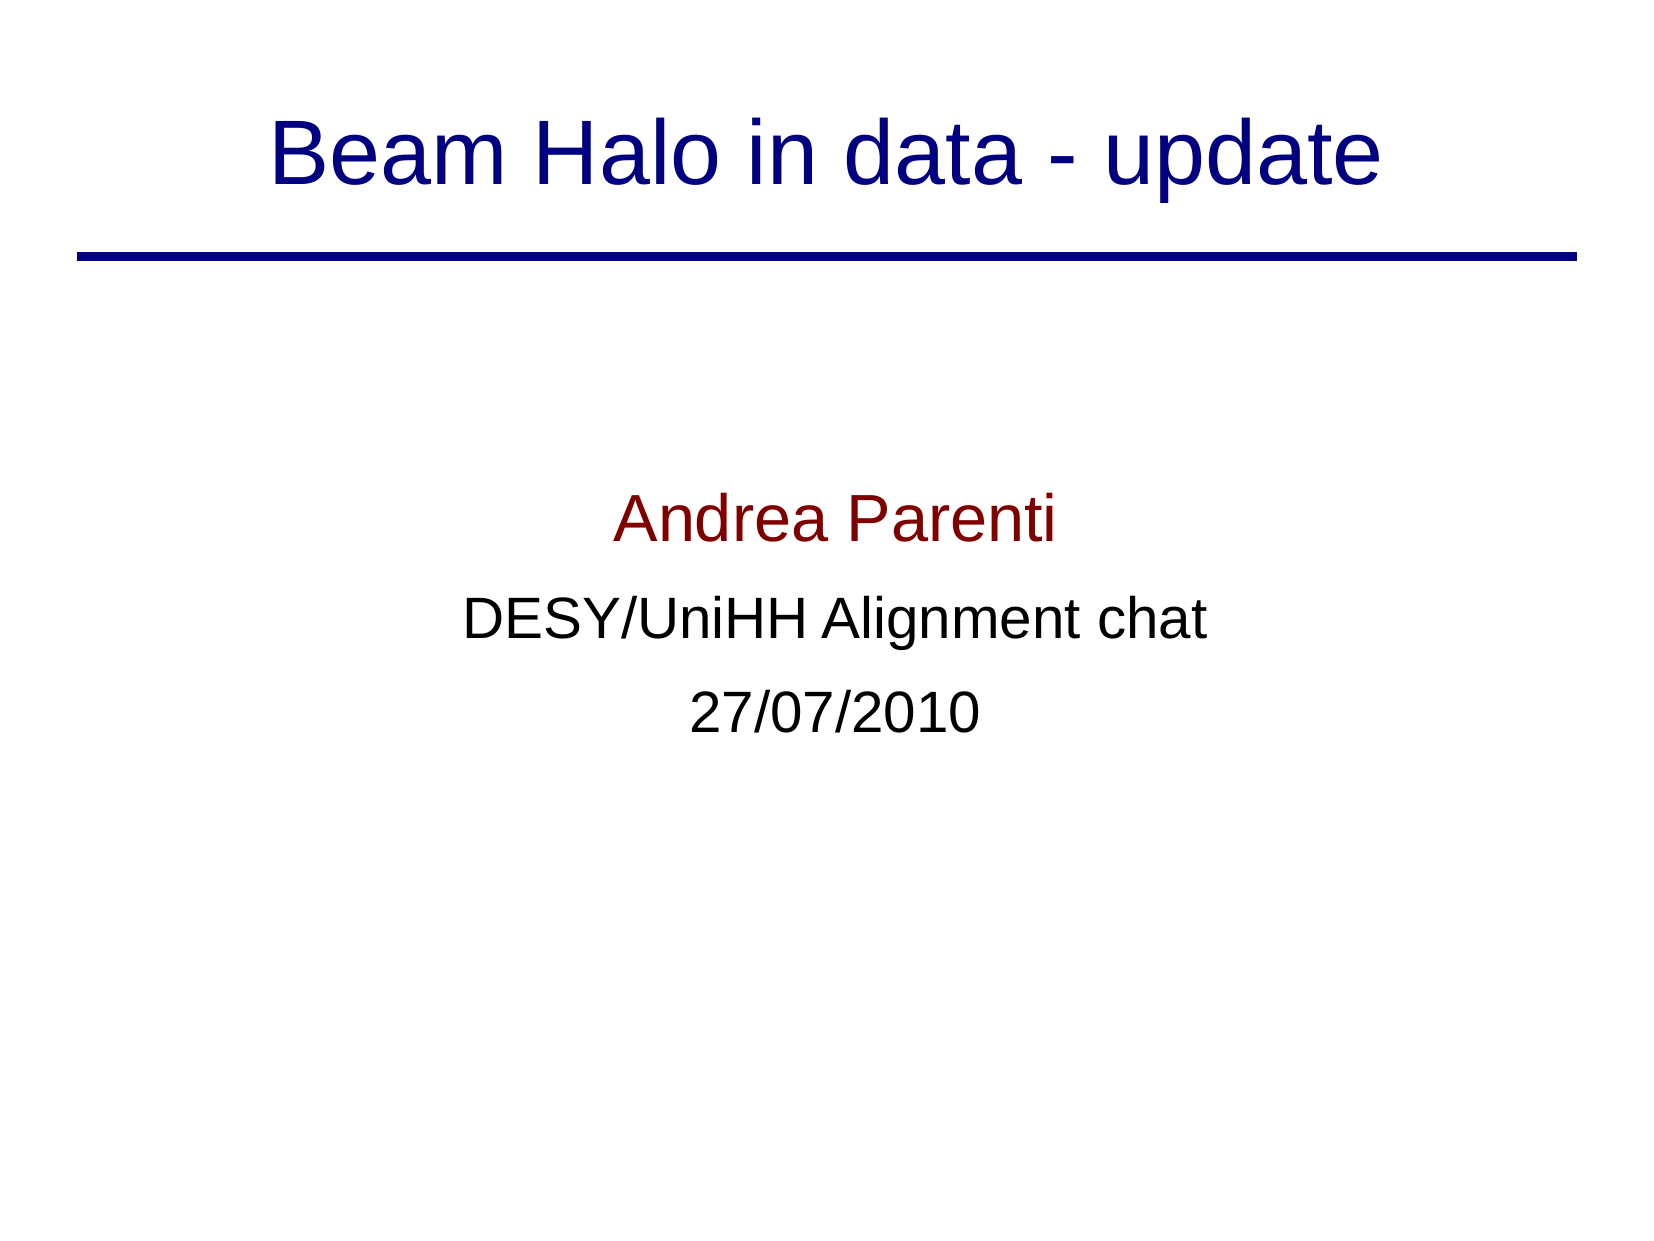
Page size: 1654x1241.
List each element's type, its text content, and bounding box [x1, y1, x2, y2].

list Andrea Parenti DESY/UniHH Alignment chat 27/07/2010 [82, 272, 1571, 1077]
title Beam Halo in data - update [82, 56, 1571, 250]
